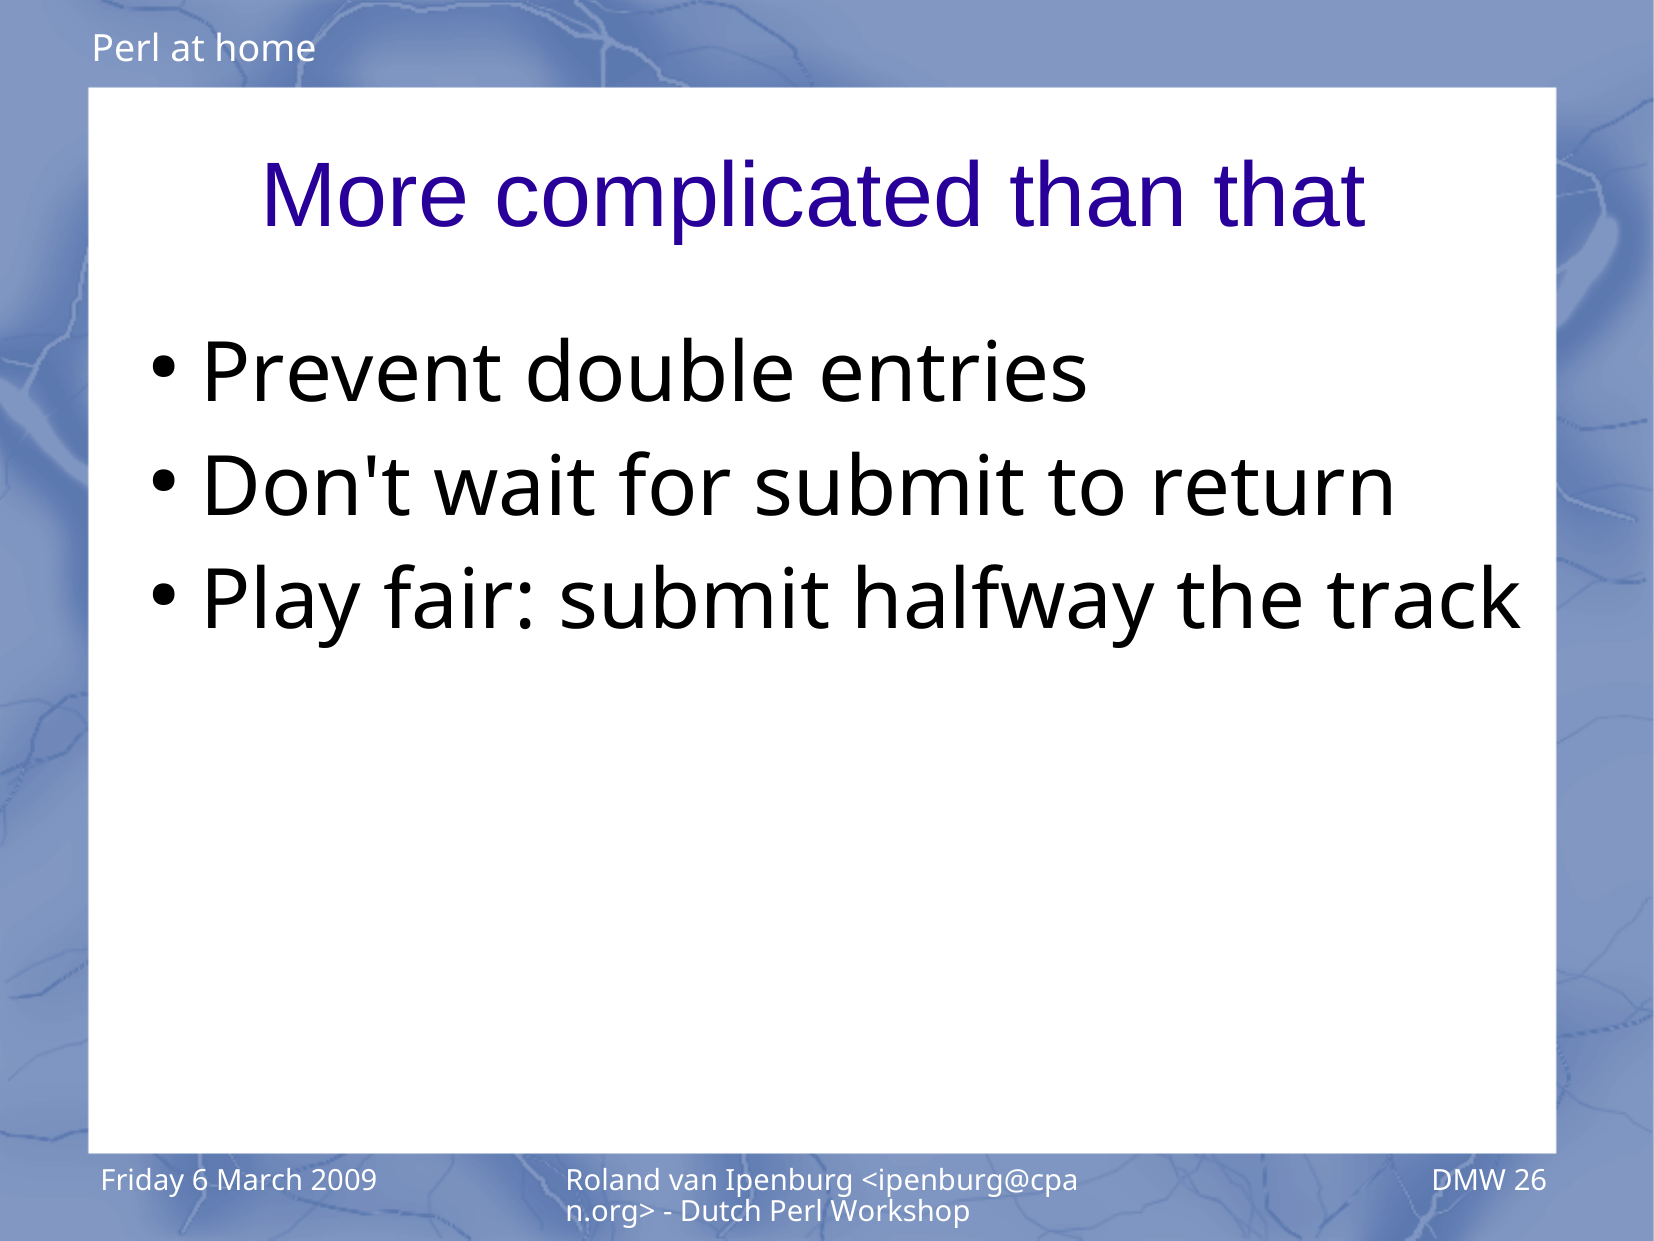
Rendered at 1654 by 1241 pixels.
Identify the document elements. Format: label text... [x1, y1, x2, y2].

title More complicated than that [118, 98, 1536, 291]
text_box Prevent double entries Don't wait for submit to return Play fair: submit halfway the track [123, 294, 1347, 618]
picture [0, 0, 1654, 1241]
